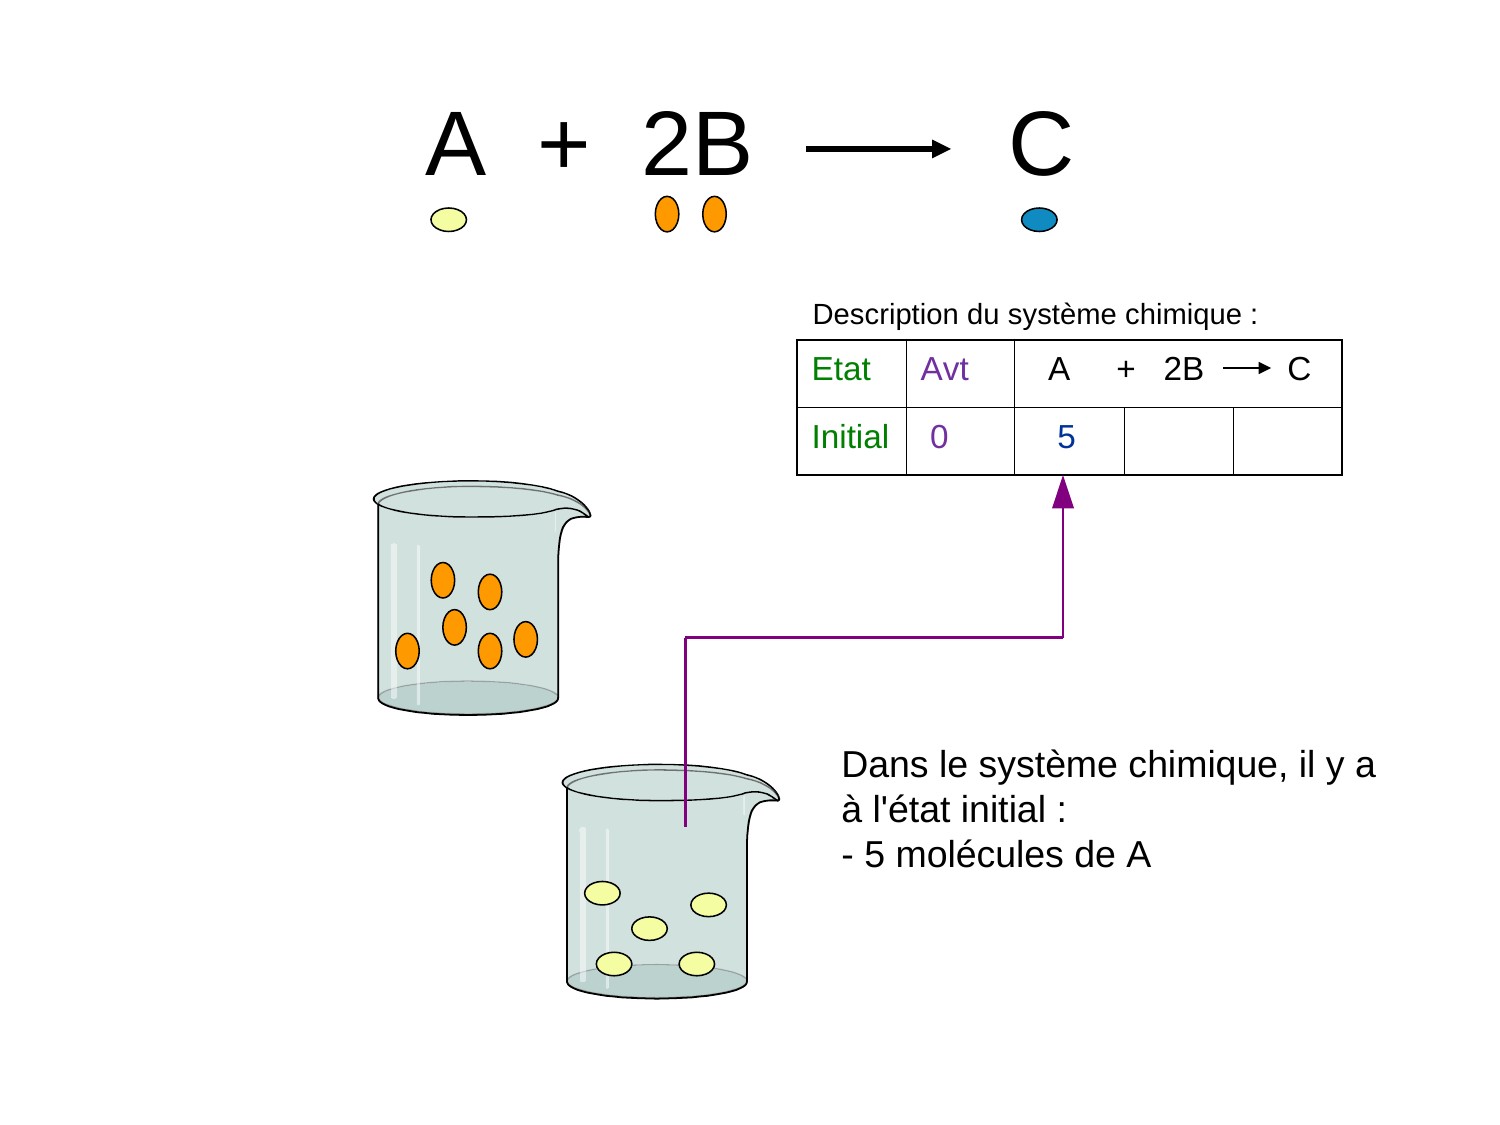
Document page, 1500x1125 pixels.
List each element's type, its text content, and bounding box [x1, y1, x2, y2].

text_box [395, 633, 420, 669]
text_box [584, 881, 621, 905]
table_header A + 2B C [1015, 341, 1341, 407]
text_box Dans le système chimique, il y a à l'état initial : - 5 molécules de A [826, 732, 1406, 928]
text_box [655, 196, 679, 232]
text_box [431, 562, 455, 598]
text_box [690, 893, 727, 917]
table_cell [1234, 408, 1341, 474]
text_box [631, 916, 668, 941]
table_header Etat [798, 341, 906, 407]
text_box [430, 207, 467, 232]
text_box [1021, 207, 1058, 232]
text_box [702, 196, 727, 232]
table_cell Initial [798, 408, 906, 474]
text_box [679, 952, 715, 976]
picture [560, 763, 781, 1000]
text_box [513, 621, 538, 658]
text_box [478, 574, 502, 610]
text_box [478, 633, 502, 669]
title A + 2B C [75, 45, 1426, 233]
text_box Description du système chimique : [798, 287, 1314, 339]
table_cell [1125, 408, 1233, 474]
table_cell 5 [1015, 408, 1124, 474]
picture [372, 479, 592, 717]
table_header Avt [907, 341, 1014, 407]
table_cell 0 [907, 408, 1014, 474]
text_box [442, 609, 467, 646]
text_box [596, 952, 632, 976]
